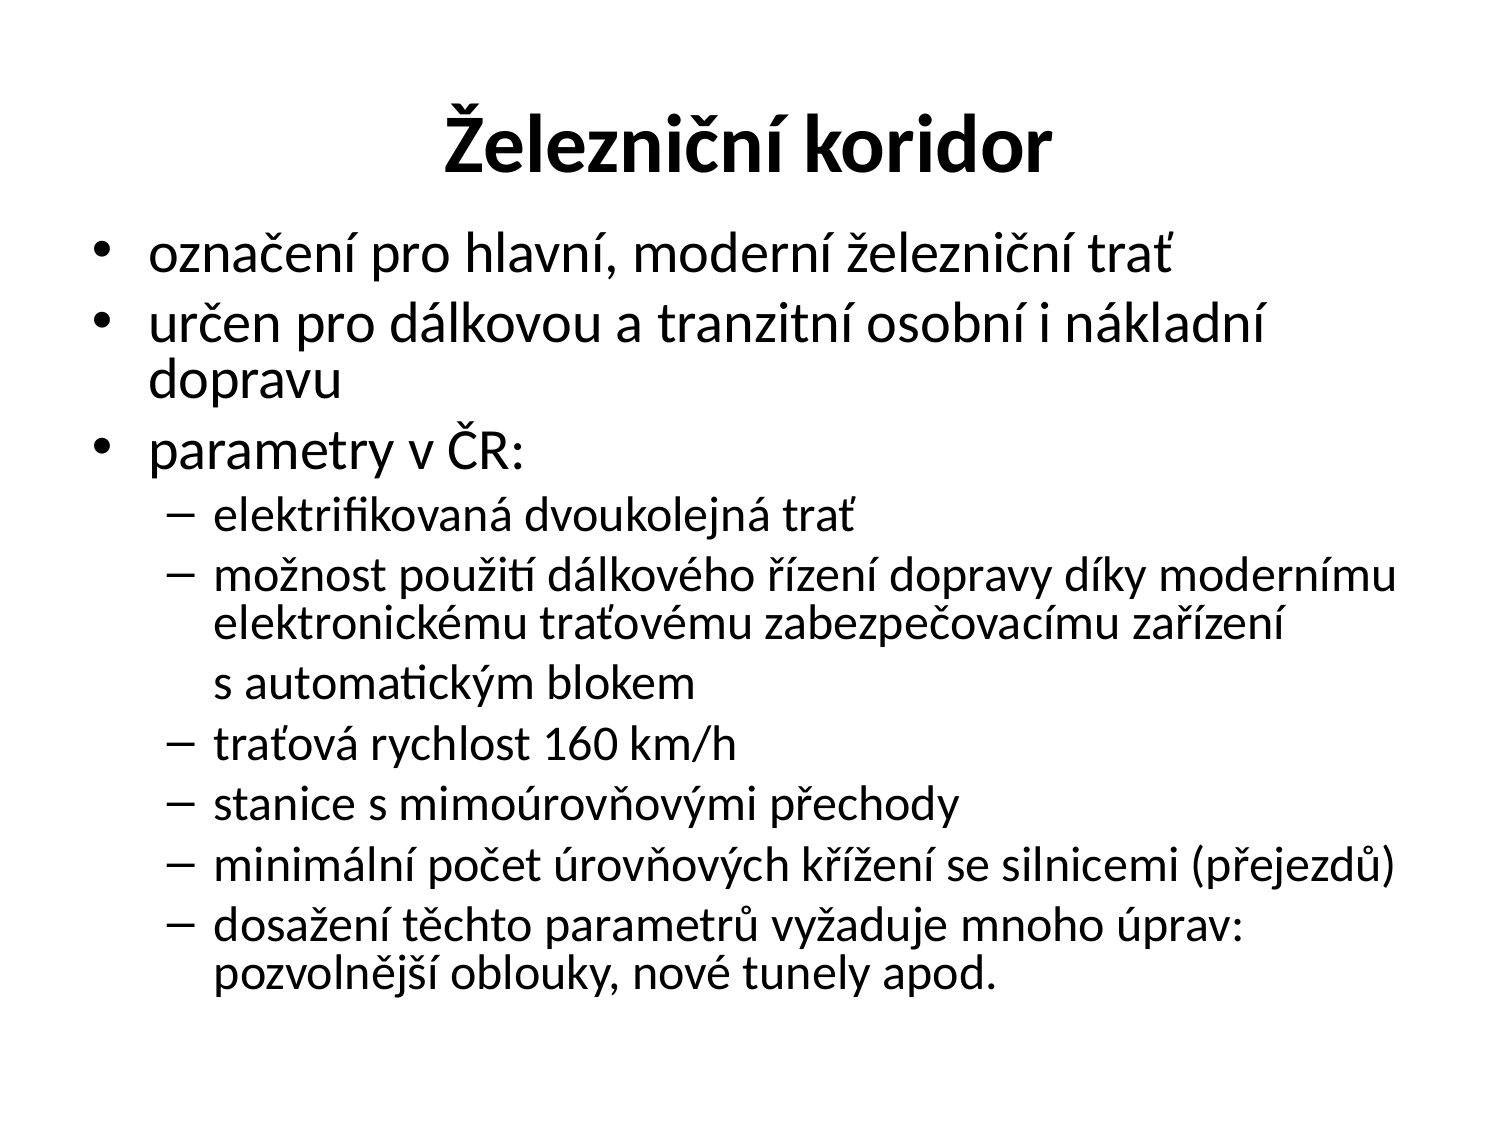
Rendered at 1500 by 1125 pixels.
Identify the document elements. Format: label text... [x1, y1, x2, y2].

title Železniční koridor [75, 45, 1426, 233]
list označení pro hlavní, moderní železniční trať určen pro dálkovou a tranzitní osobní i nákladní dopravu parametry v ČR: elektrifikovaná dvoukolejná trať možnost použití dálkového řízení dopravy díky modernímu elektronickému traťovému zabezpečovacímu zařízení s automatickým blokem traťová rychlost 160 km/h stanice s mimoúrovňovými přechody minimální počet úrovňových křížení se silnicemi (přejezdů) dosažení těchto parametrů vyžaduje mnoho úprav: pozvolnější oblouky, nové tunely apod. [76, 220, 1427, 1125]
